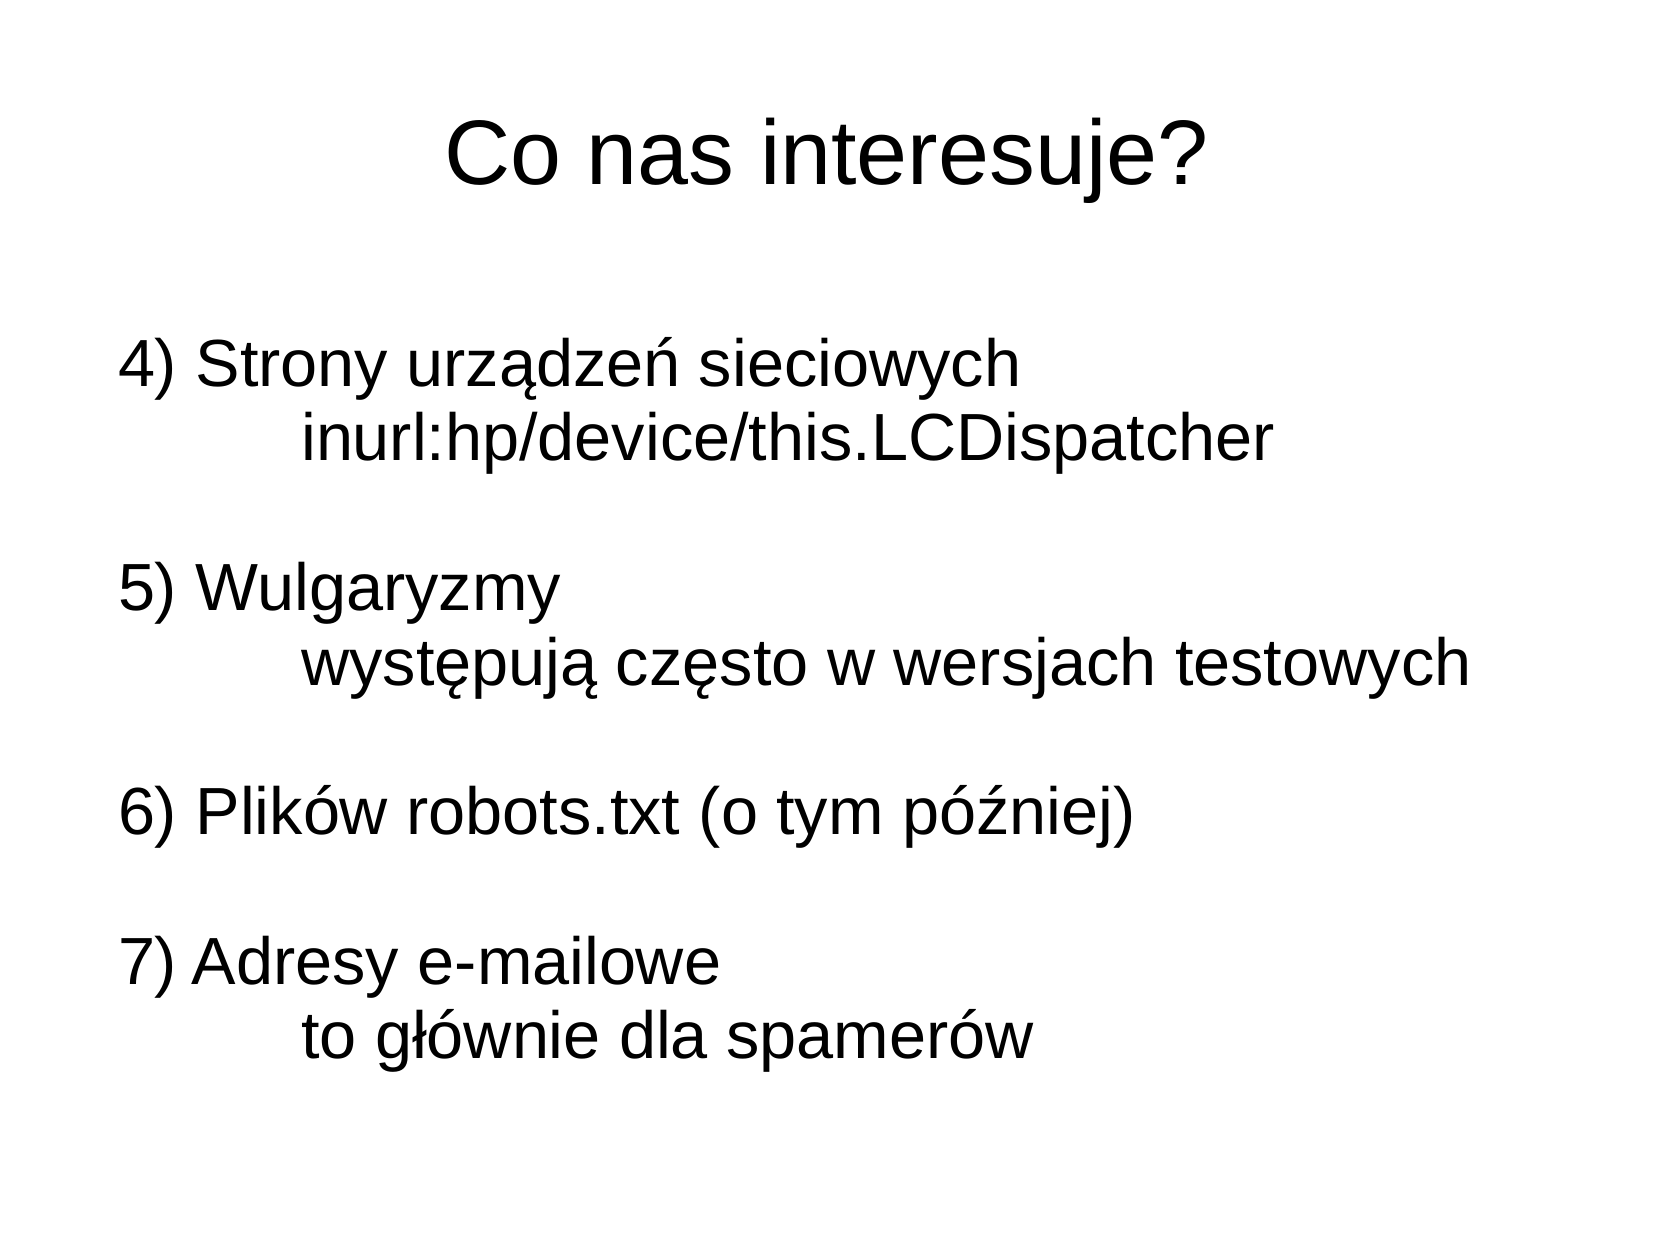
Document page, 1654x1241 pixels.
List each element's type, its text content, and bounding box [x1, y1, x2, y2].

title Co nas interesuje? [82, 49, 1571, 257]
subtitle 4) Strony urządzeń sieciowych inurl:hp/device/this.LCDispatcher 5) Wulgaryzmy występują często w wersjach testowych 6) Plików robots.txt (o tym później) 7) Adresy e-mailowe to głównie dla spamerów [82, 290, 1571, 1109]
